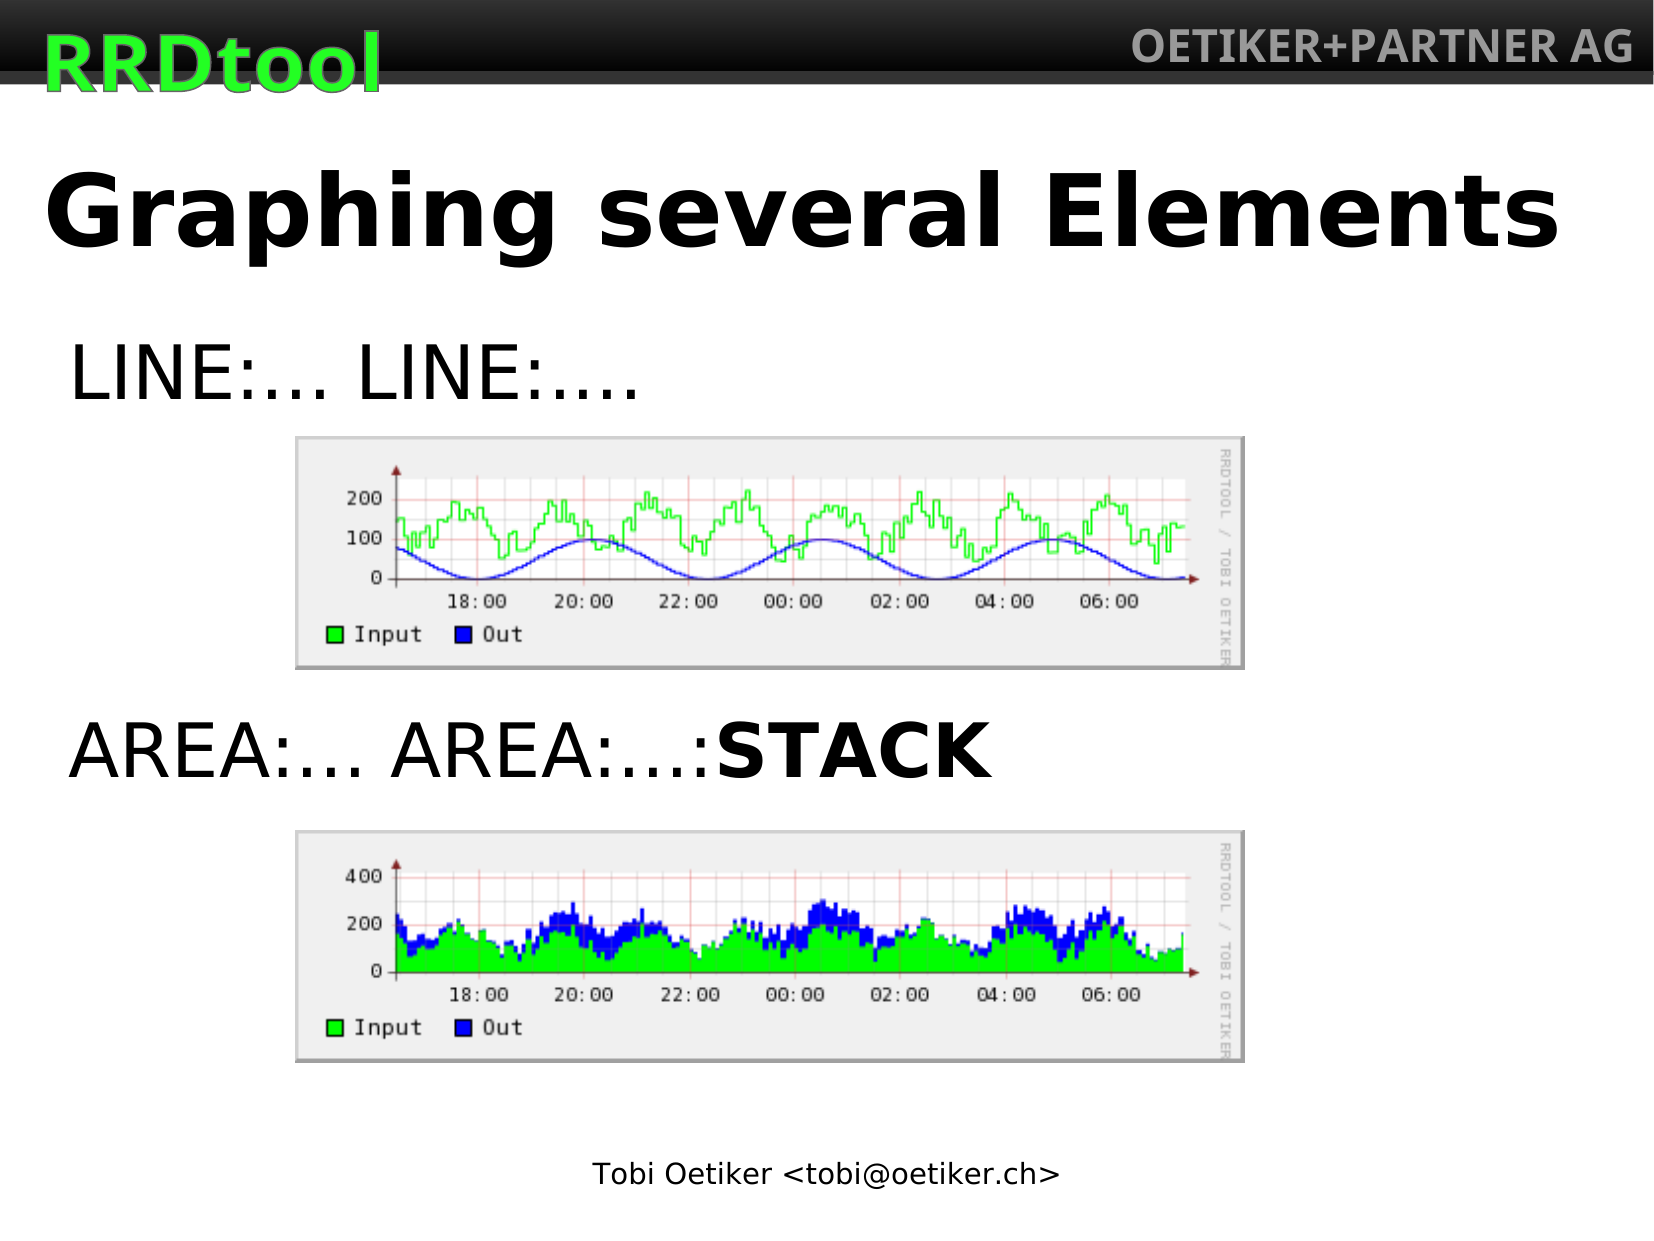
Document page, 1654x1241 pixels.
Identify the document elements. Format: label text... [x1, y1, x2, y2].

picture [295, 830, 1245, 1063]
list LINE:... LINE:.... AREA:... AREA:...:STACK [50, 329, 1571, 1099]
picture [295, 436, 1245, 670]
title Graphing several Elements [43, 137, 1582, 287]
